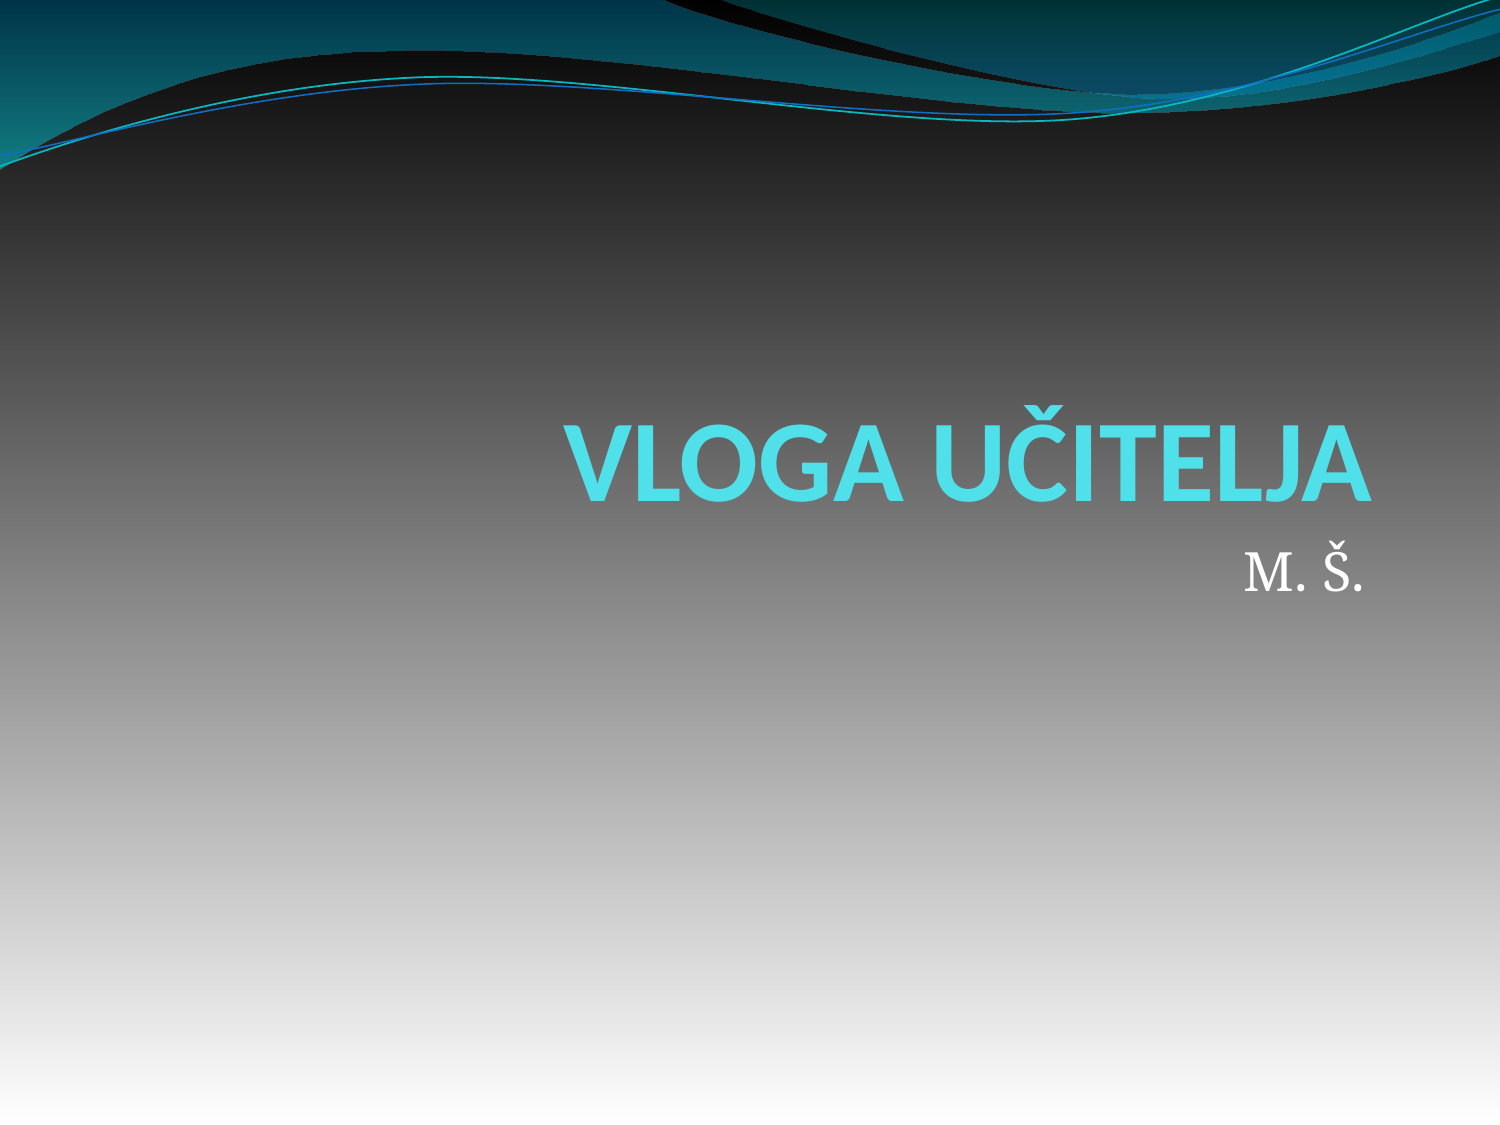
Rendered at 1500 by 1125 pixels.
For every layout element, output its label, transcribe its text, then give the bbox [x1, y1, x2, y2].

subtitle M. Š. [87, 529, 1376, 818]
title VLOGA UČITELJA [87, 224, 1376, 525]
